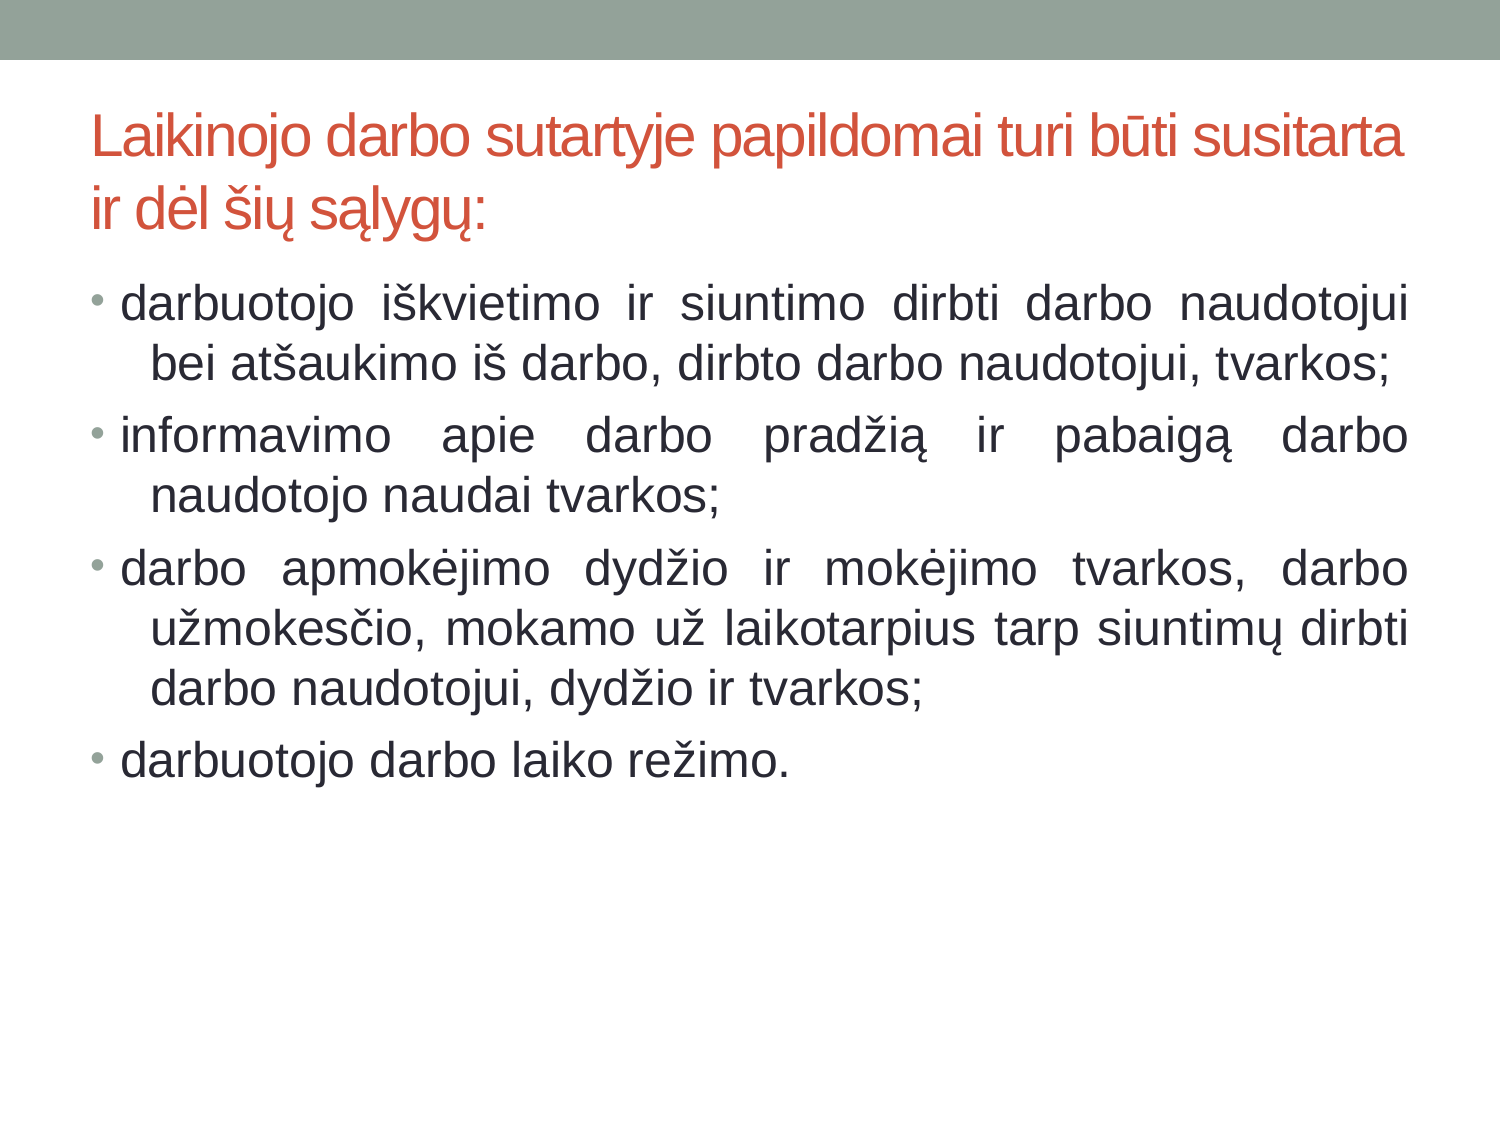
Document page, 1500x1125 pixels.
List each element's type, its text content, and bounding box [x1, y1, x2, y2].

title Laikinojo darbo sutartyje papildomai turi būti susitarta ir dėl šių sąlygų: [75, 87, 1426, 251]
list darbuotojo iškvietimo ir siuntimo dirbti darbo naudotojui bei atšaukimo iš darbo, dirbto darbo naudotojui, tvarkos; informavimo apie darbo pradžią ir pabaigą darbo naudotojo naudai tvarkos; darbo apmokėjimo dydžio ir mokėjimo tvarkos, darbo užmokesčio, mokamo už laikotarpius tarp siuntimų dirbti darbo naudotojui, dydžio ir tvarkos; darbuotojo darbo laiko režimo. [75, 262, 1426, 1063]
